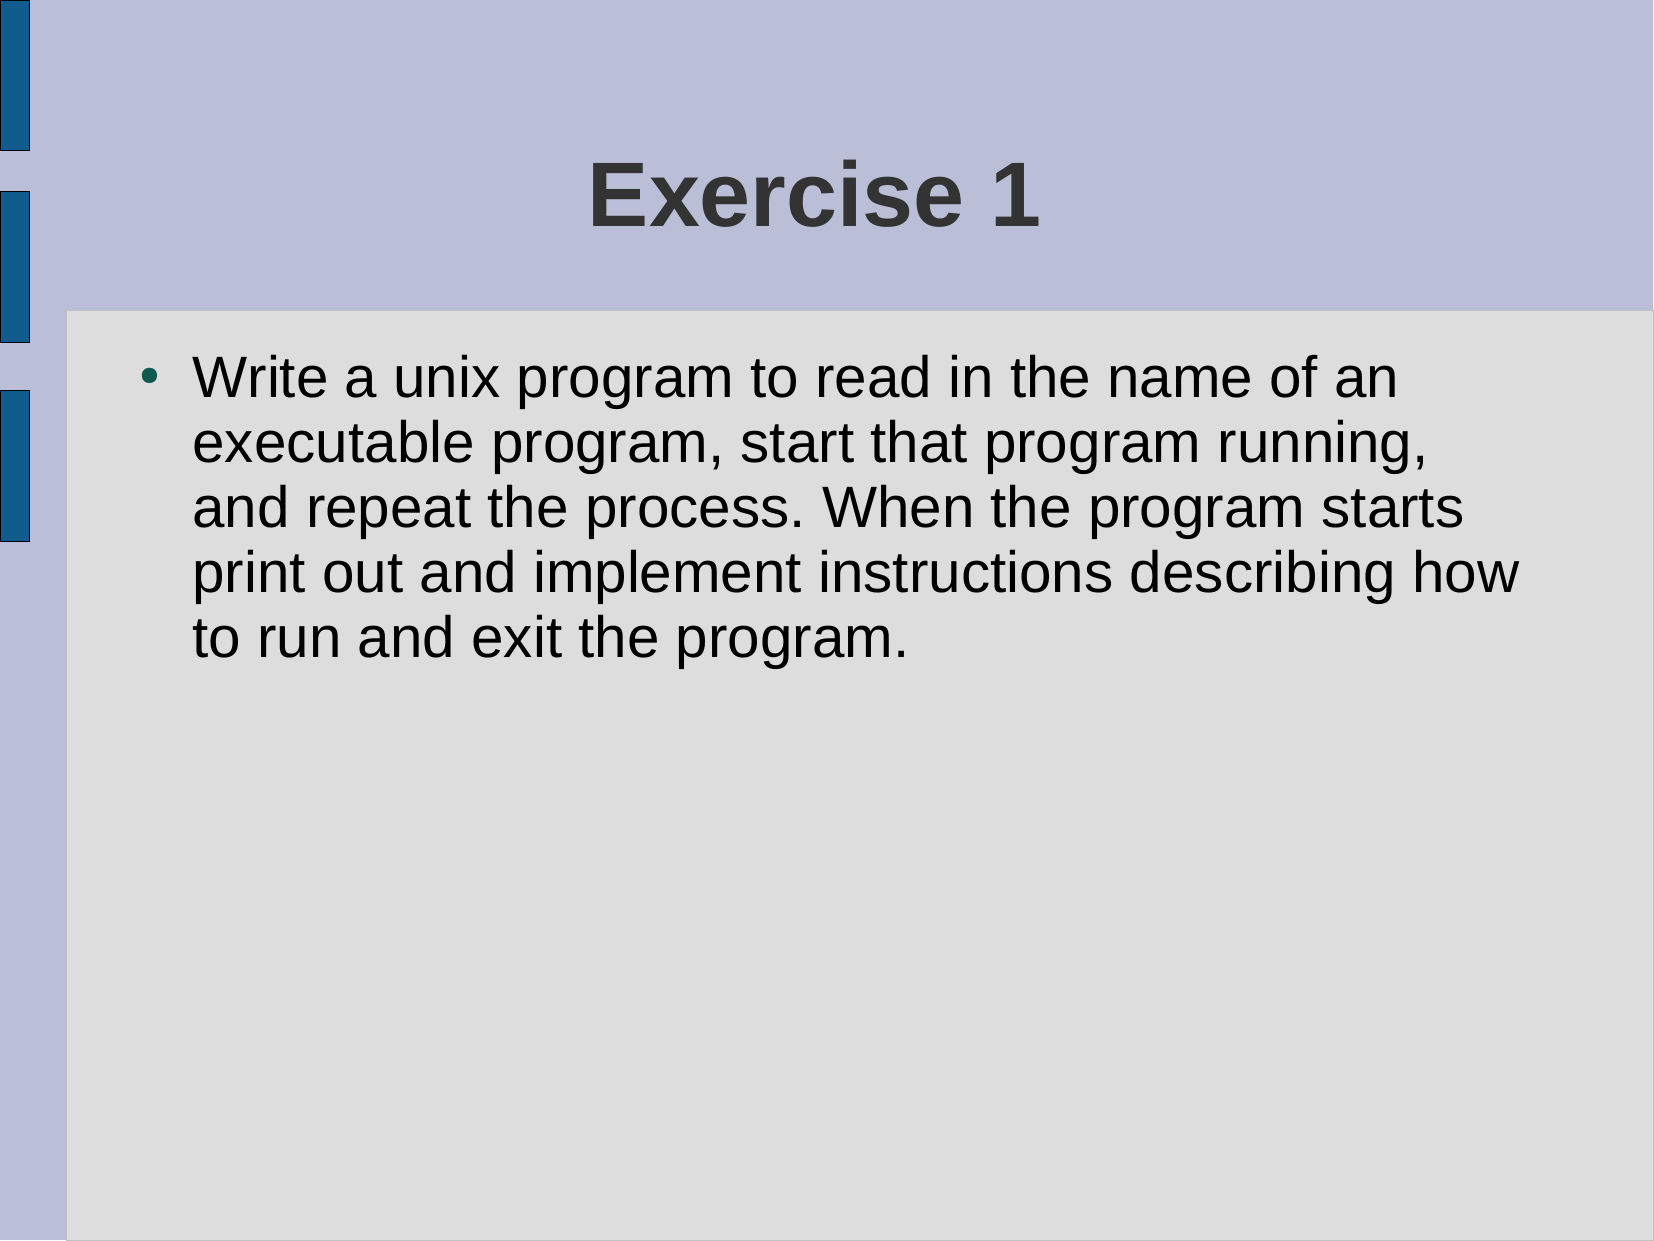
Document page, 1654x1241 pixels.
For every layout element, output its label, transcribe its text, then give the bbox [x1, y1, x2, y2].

title Exercise 1 [121, 91, 1534, 299]
list Write a unix program to read in the name of an executable program, start that program running, and repeat the process. When the program starts print out and implement instructions describing how to run and exit the program. [121, 344, 1534, 1175]
